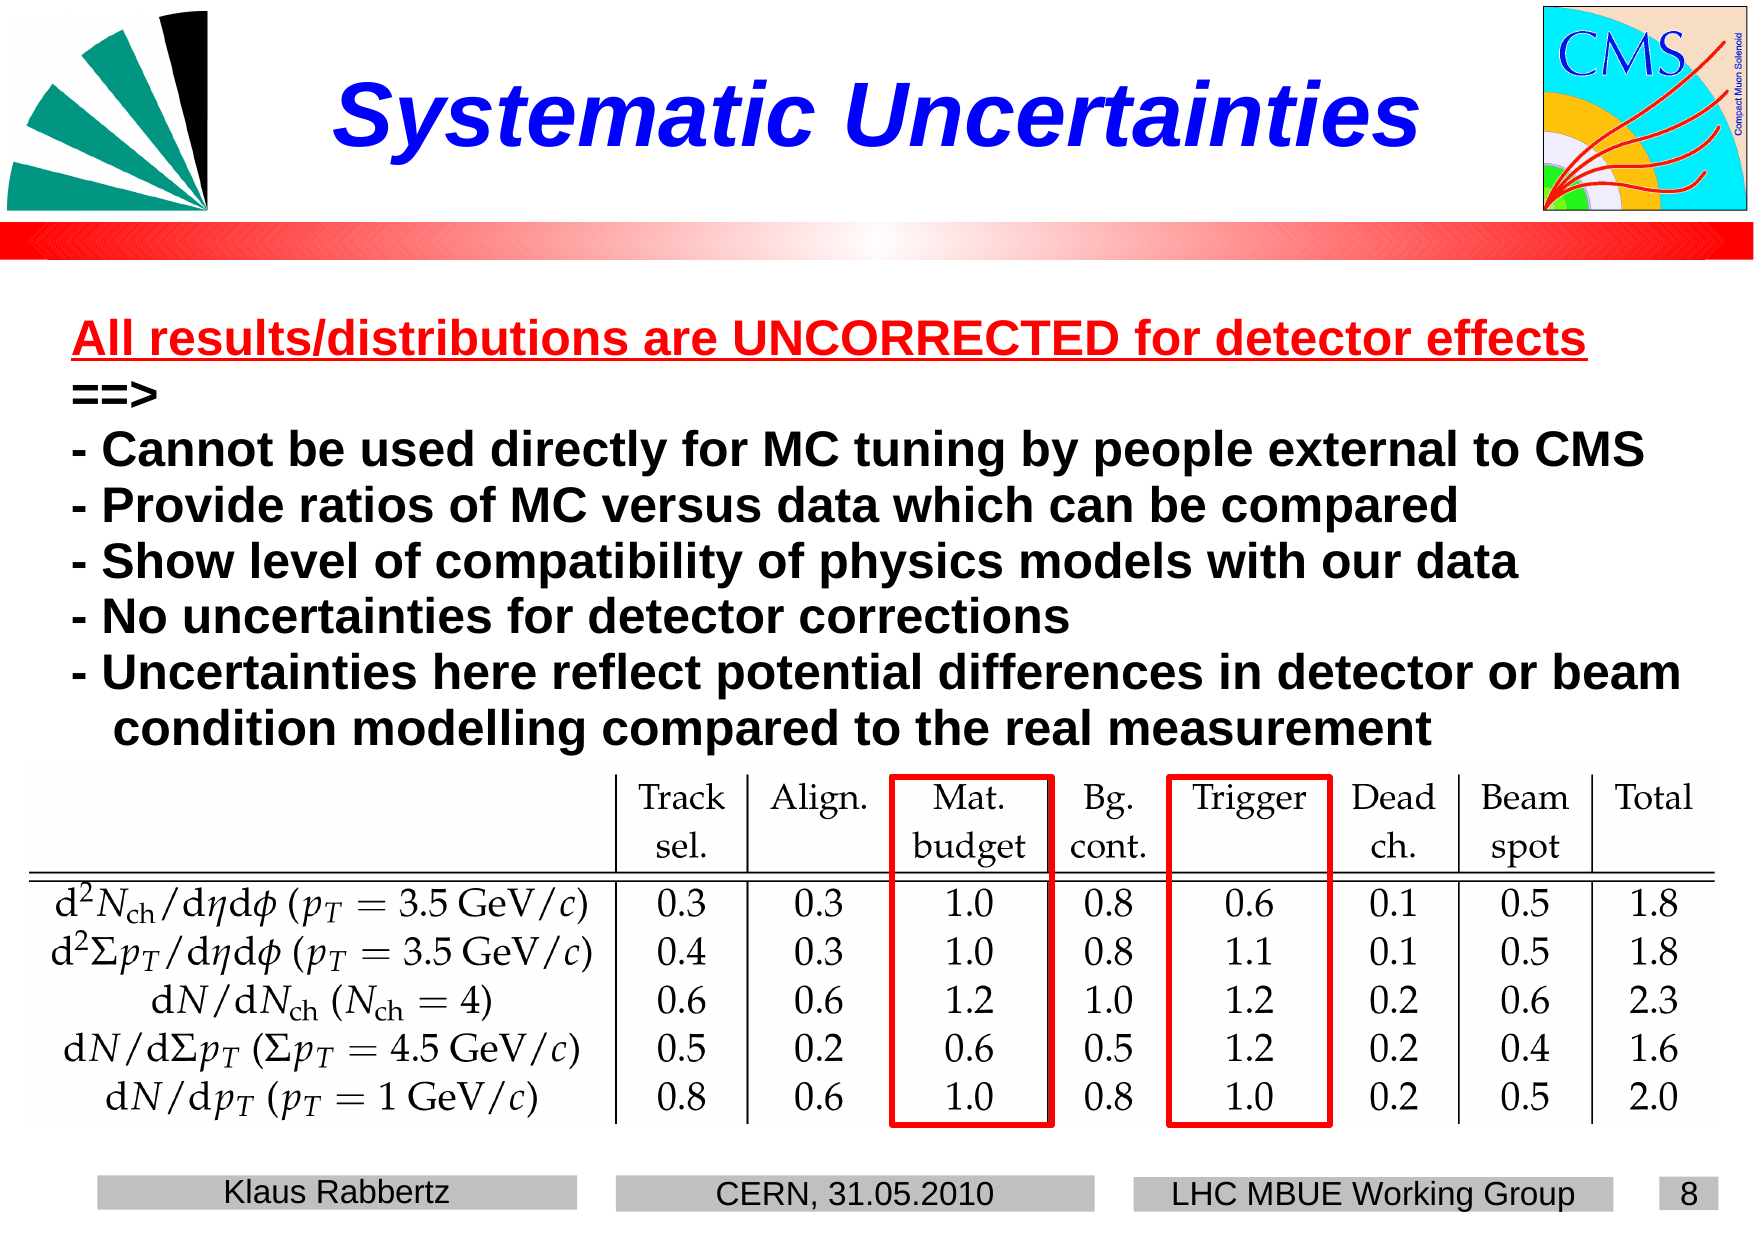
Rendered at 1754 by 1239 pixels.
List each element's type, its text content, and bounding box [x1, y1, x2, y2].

picture [895, 780, 1049, 1122]
title Systematic Uncertainties [220, 27, 1536, 202]
text_box All results/distributions are UNCORRECTED for detector effects ==> - Cannot be used directly for MC tuning by people external to CMS - Provide ratios of MC versus data which can be compared - Show level of compatibility of physics models with our data - No uncertainties for detector corrections - Uncertainties here reflect potential differences in detector or beam condition modelling compared to the real measurement [58, 298, 1696, 768]
picture [23, 764, 1721, 1124]
picture [7, 11, 208, 213]
picture [1542, 5, 1748, 211]
picture [1172, 780, 1327, 1122]
